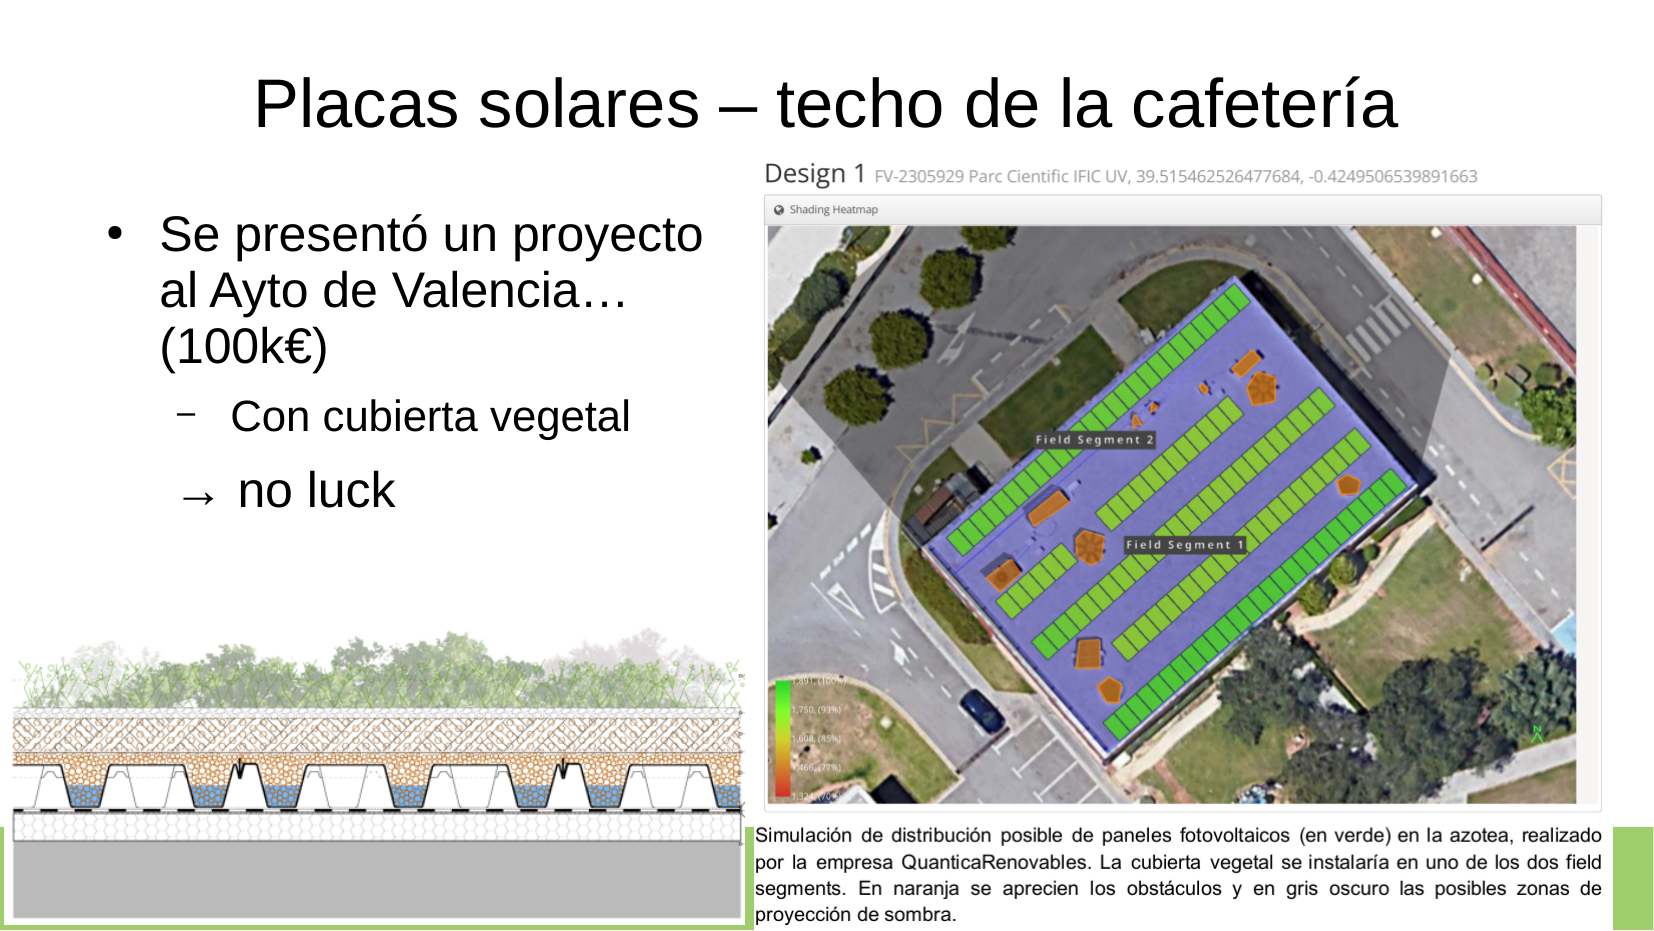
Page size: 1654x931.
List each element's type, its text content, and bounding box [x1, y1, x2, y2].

picture [754, 154, 1613, 931]
picture [4, 628, 745, 925]
list Se presentó un proyecto al Ayto de Valencia… (100k€) Con cubierta vegetal → no luck [88, 206, 754, 739]
title Placas solares – techo de la cafetería [88, 29, 1565, 178]
